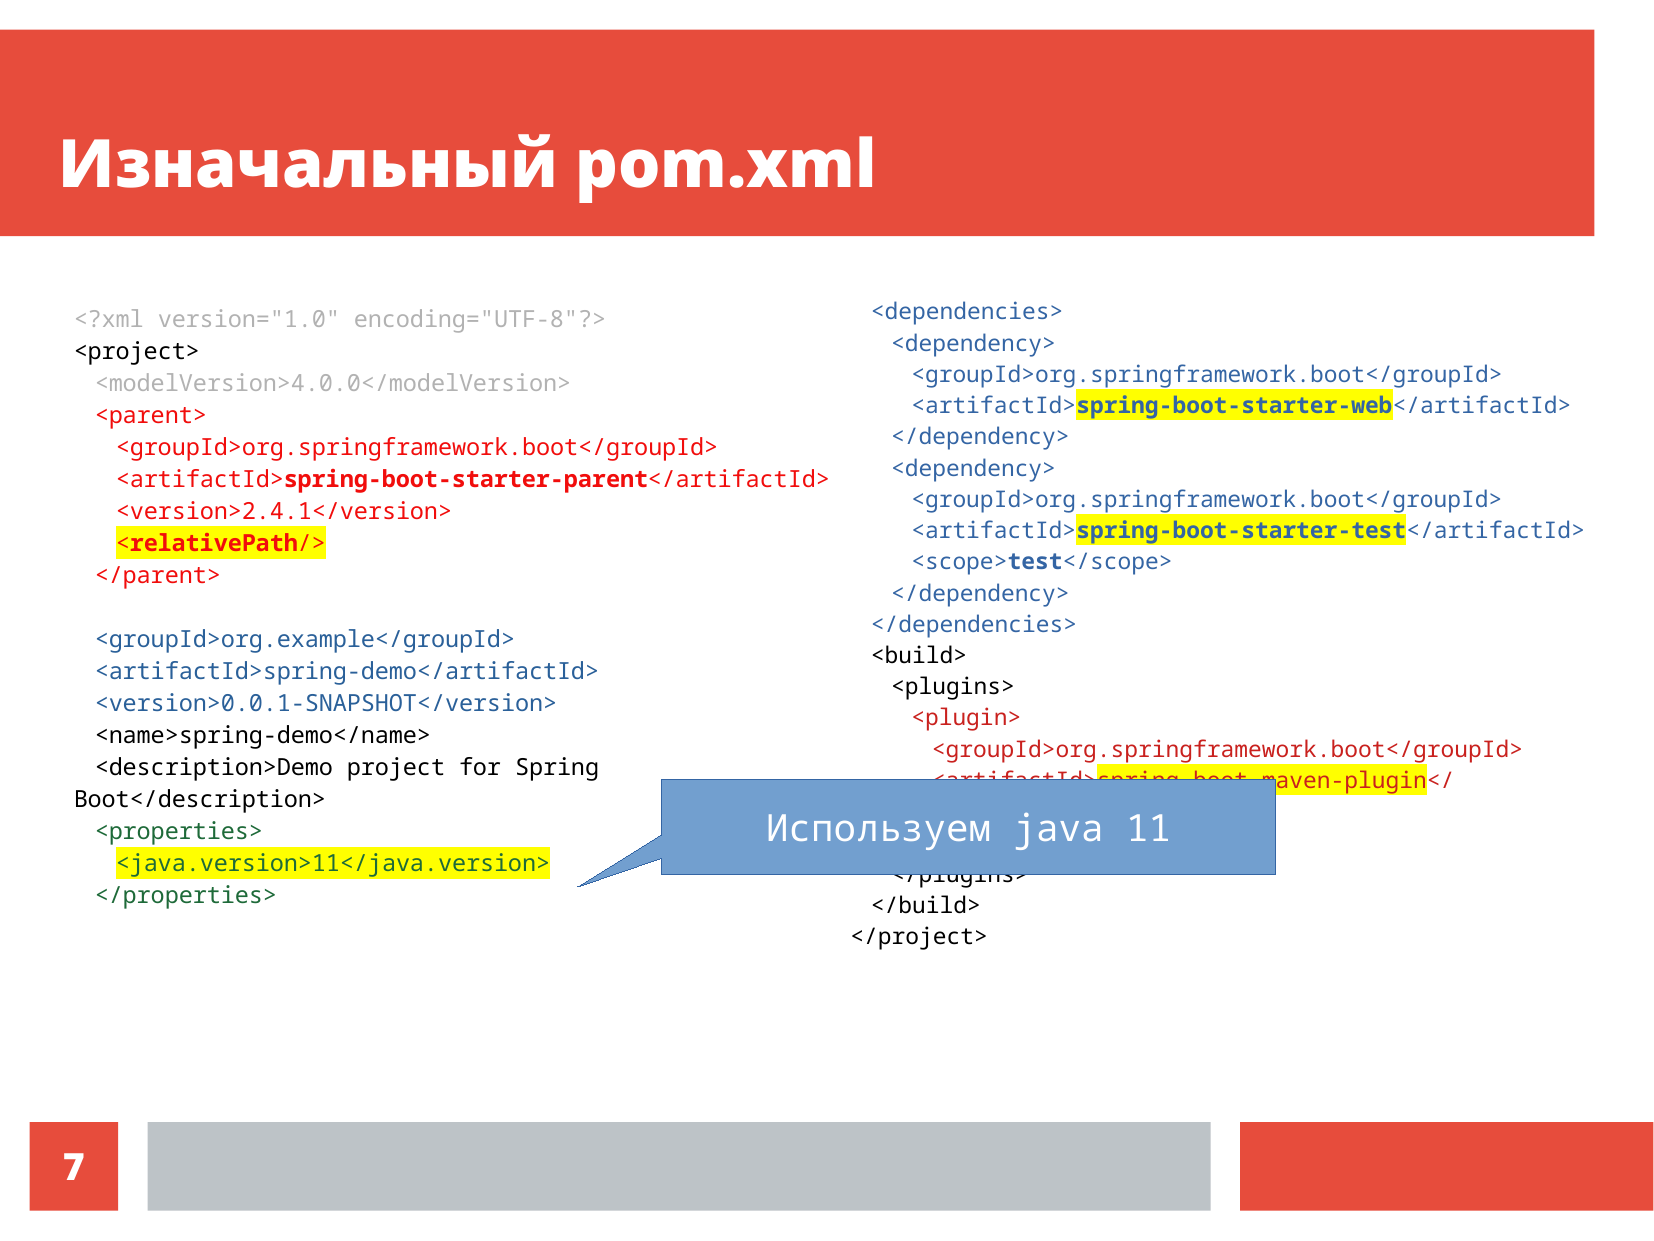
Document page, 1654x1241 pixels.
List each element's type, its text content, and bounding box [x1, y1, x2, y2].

text_box Используем java 11 [577, 779, 1276, 887]
text_box <dependencies> <dependency> <groupId>org.springframework.boot</groupId> <artifactId>spring-boot-starter-web</artifactId> </dependency> <dependency> <groupId>org.springframework.boot</groupId> <artifactId>spring-boot-starter-test</artifactId> <scope>test</scope> </dependency> </dependencies> <build> <plugins> <plugin> <groupId>org.springframework.boot</groupId> <artifactId>spring-boot-maven-plugin</artifactId> </plugin> </plugins> </build> </project> [850, 295, 1595, 969]
title Изначальный pom.xml [59, 59, 1595, 207]
text_box <?xml version="1.0" encoding="UTF-8"?> <project> <modelVersion>4.0.0</modelVersion> <parent> <groupId>org.springframework.boot</groupId> <artifactId>spring-boot-starter-parent</artifactId> <version>2.4.1</version> <relativePath/> </parent> <groupId>org.example</groupId> <artifactId>spring-demo</artifactId> <version>0.0.1-SNAPSHOT</version> <name>spring-demo</name> <description>Demo project for Spring Boot</description> <properties> <java.version>11</java.version> </properties> [59, 295, 850, 957]
